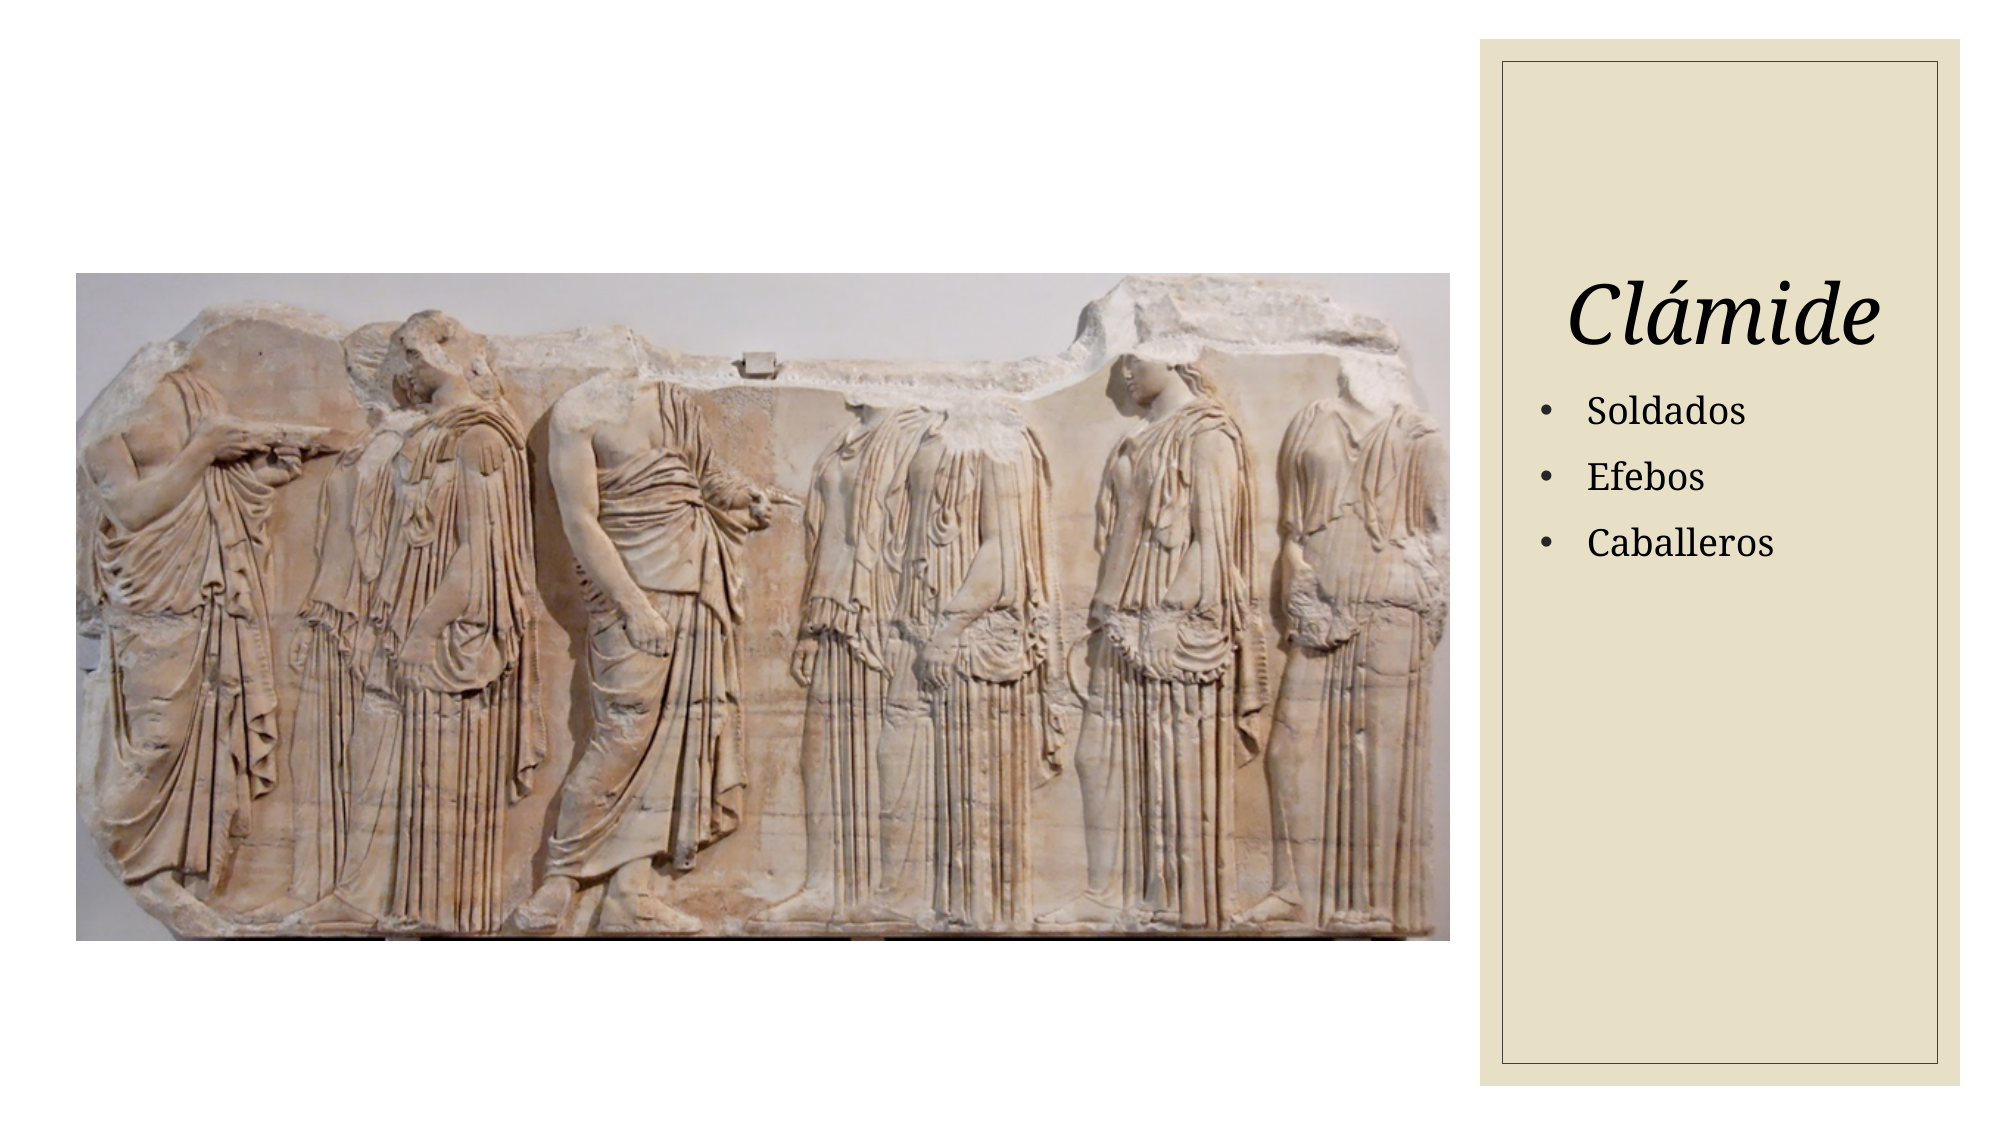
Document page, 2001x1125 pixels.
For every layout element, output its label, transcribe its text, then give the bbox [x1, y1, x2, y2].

title Clámide [1524, 99, 1924, 370]
picture [76, 273, 1450, 941]
list Soldados Efebos Caballeros [1524, 375, 1924, 951]
